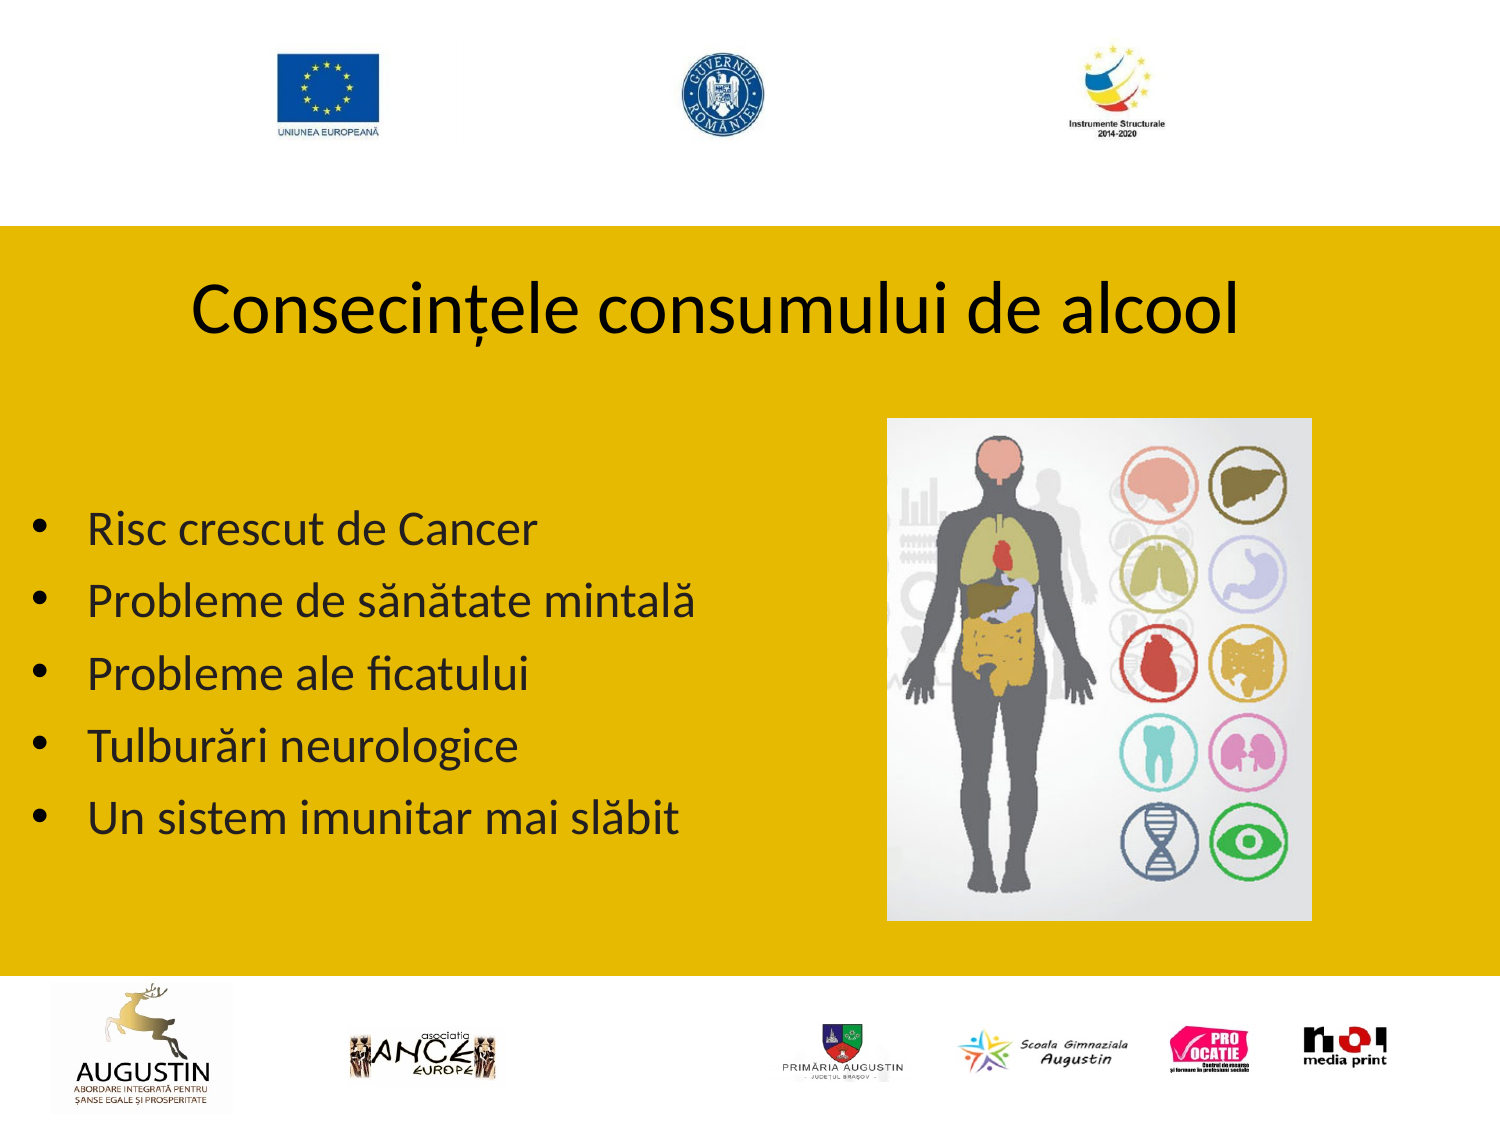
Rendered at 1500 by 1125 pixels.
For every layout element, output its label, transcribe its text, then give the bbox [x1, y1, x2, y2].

picture [887, 418, 1312, 921]
title Consecințele consumului de alcool [50, 209, 1401, 398]
list Risc crescut de Cancer Probleme de sănătate mintală Probleme ale ficatului Tulburări neurologice Un sistem imunitar mai slăbit [16, 487, 742, 1001]
